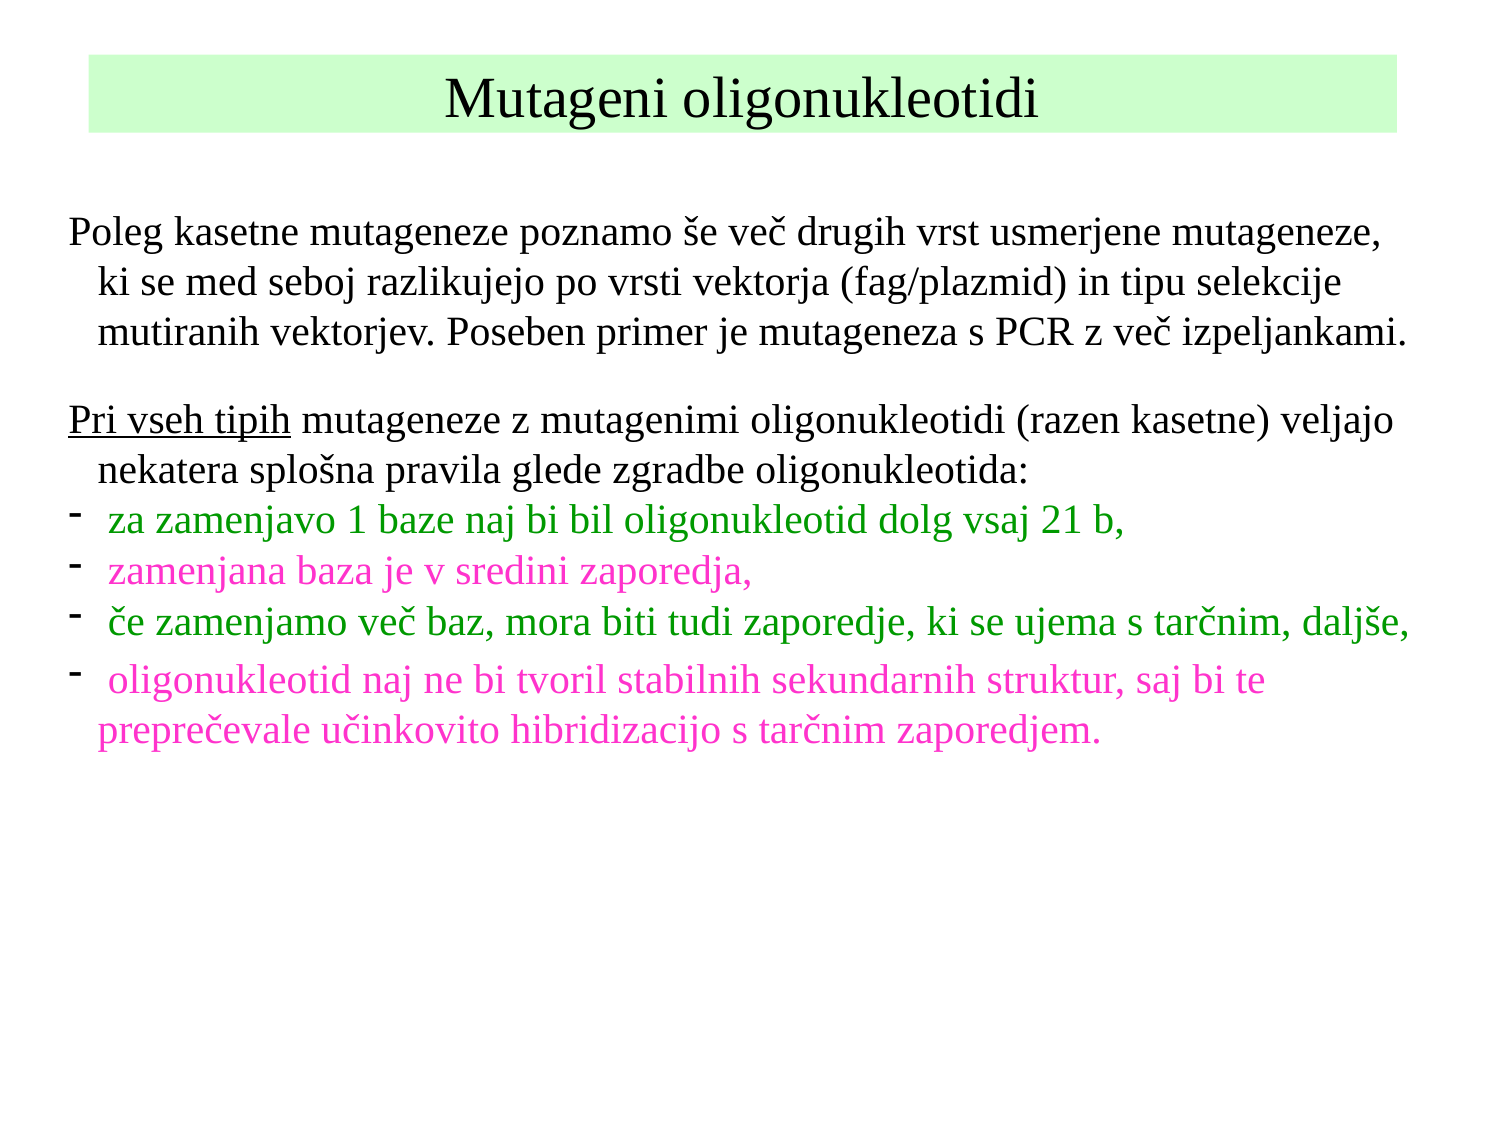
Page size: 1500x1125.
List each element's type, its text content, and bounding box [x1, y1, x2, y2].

title Mutageni oligonukleotidi [88, 54, 1397, 133]
list Poleg kasetne mutageneze poznamo še več drugih vrst usmerjene mutageneze, ki se med seboj razlikujejo po vrsti vektorja (fag/plazmid) in tipu selekcije mutiranih vektorjev. Poseben primer je mutageneza s PCR z več izpeljankami. Pri vseh tipih mutageneze z mutagenimi oligonukleotidi (razen kasetne) veljajo nekatera splošna pravila glede zgradbe oligonukleotida: za zamenjavo 1 baze naj bi bil oligonukleotid dolg vsaj 21 b, zamenjana baza je v sredini zaporedja, če zamenjamo več baz, mora biti tudi zaporedje, ki se ujema s tarčnim, daljše, oligonukleotid naj ne bi tvoril stabilnih sekundarnih struktur, saj bi te preprečevale učinkovito hibridizacijo s tarčnim zaporedjem. [53, 196, 1437, 893]
